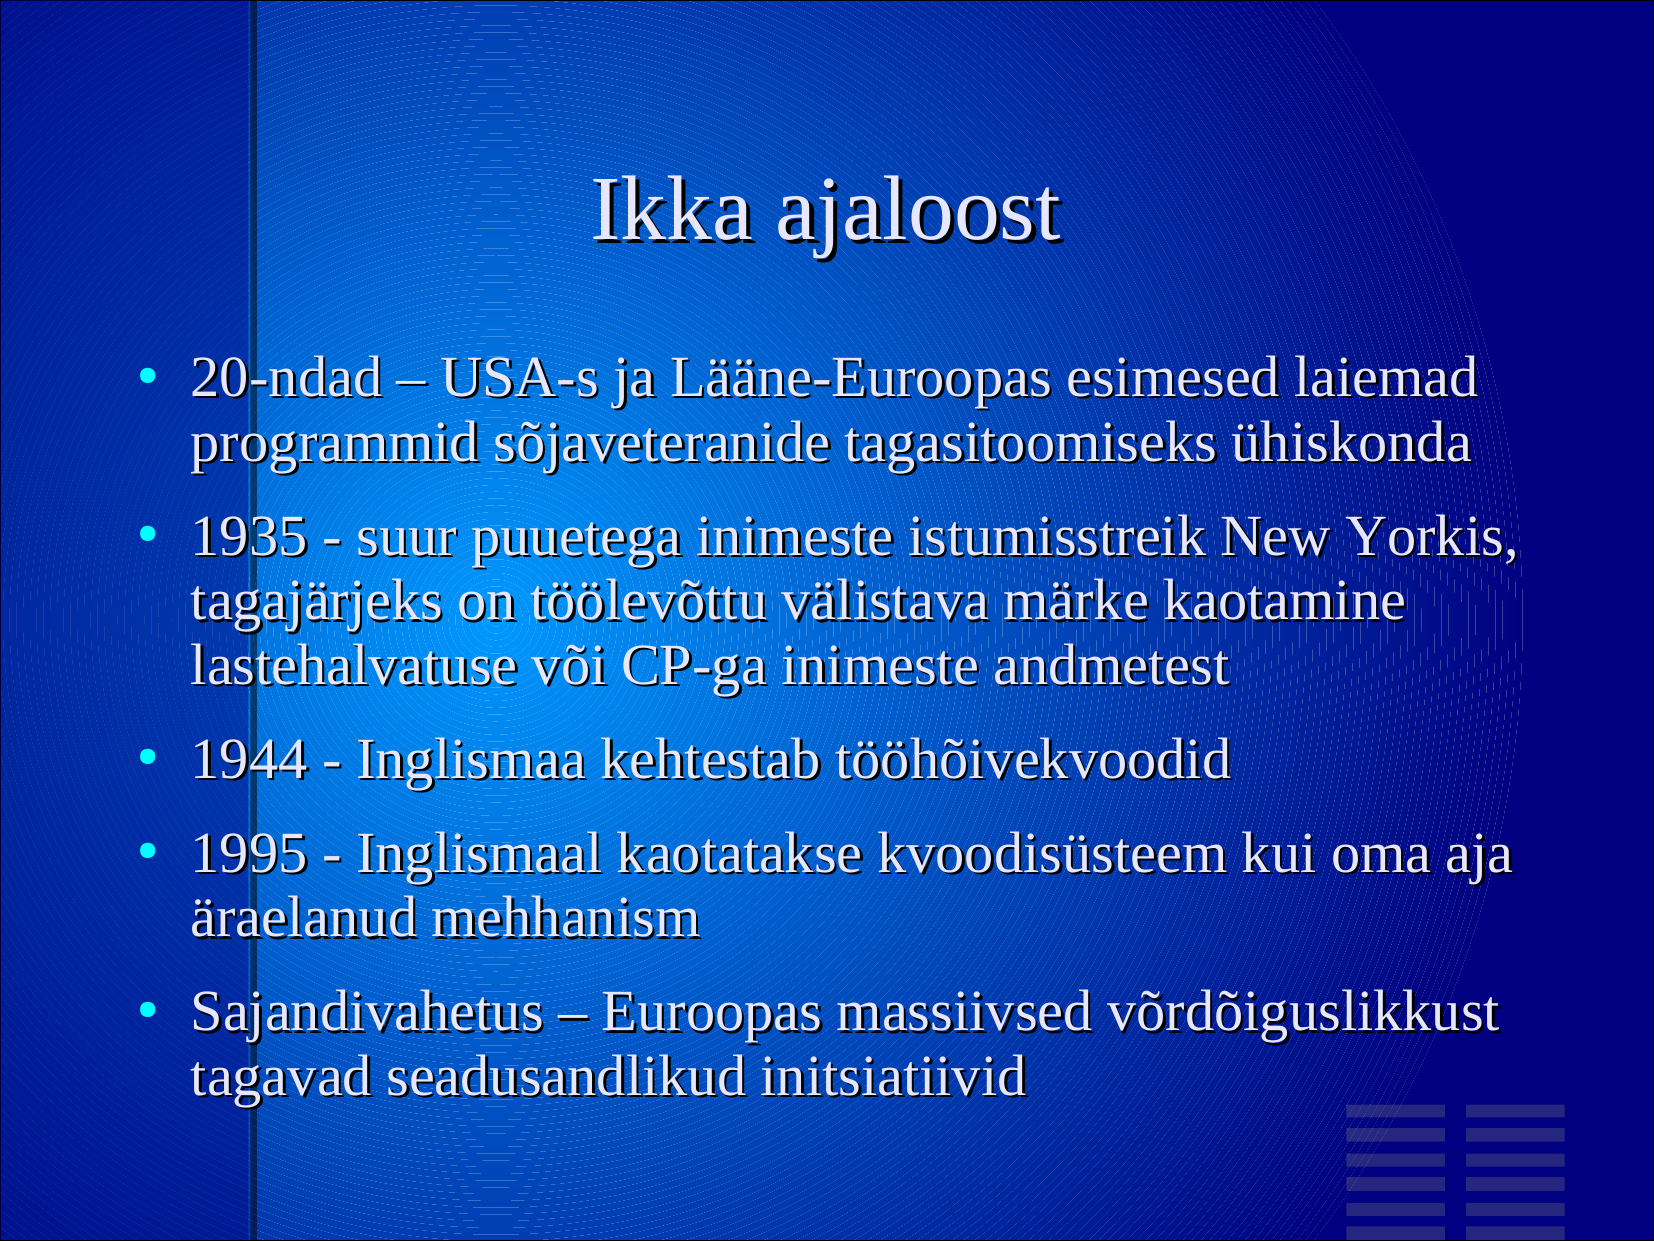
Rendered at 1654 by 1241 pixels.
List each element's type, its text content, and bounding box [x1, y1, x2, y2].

title Ikka ajaloost [119, 104, 1533, 313]
list 20-ndad – USA-s ja Lääne-Euroopas esimesed laiemad programmid sõjaveteranide tagasitoomiseks ühiskonda 1935 - suur puuetega inimeste istumisstreik New Yorkis, tagajärjeks on töölevõttu välistava märke kaotamine lastehalvatuse või CP-ga inimeste andmetest 1944 - Inglismaa kehtestab tööhõivekvoodid 1995 - Inglismaal kaotatakse kvoodisüsteem kui oma aja äraelanud mehhanism Sajandivahetus – Euroopas massiivsed võrdõiguslikkust tagavad seadusandlikud initsiatiivid [119, 344, 1533, 1126]
